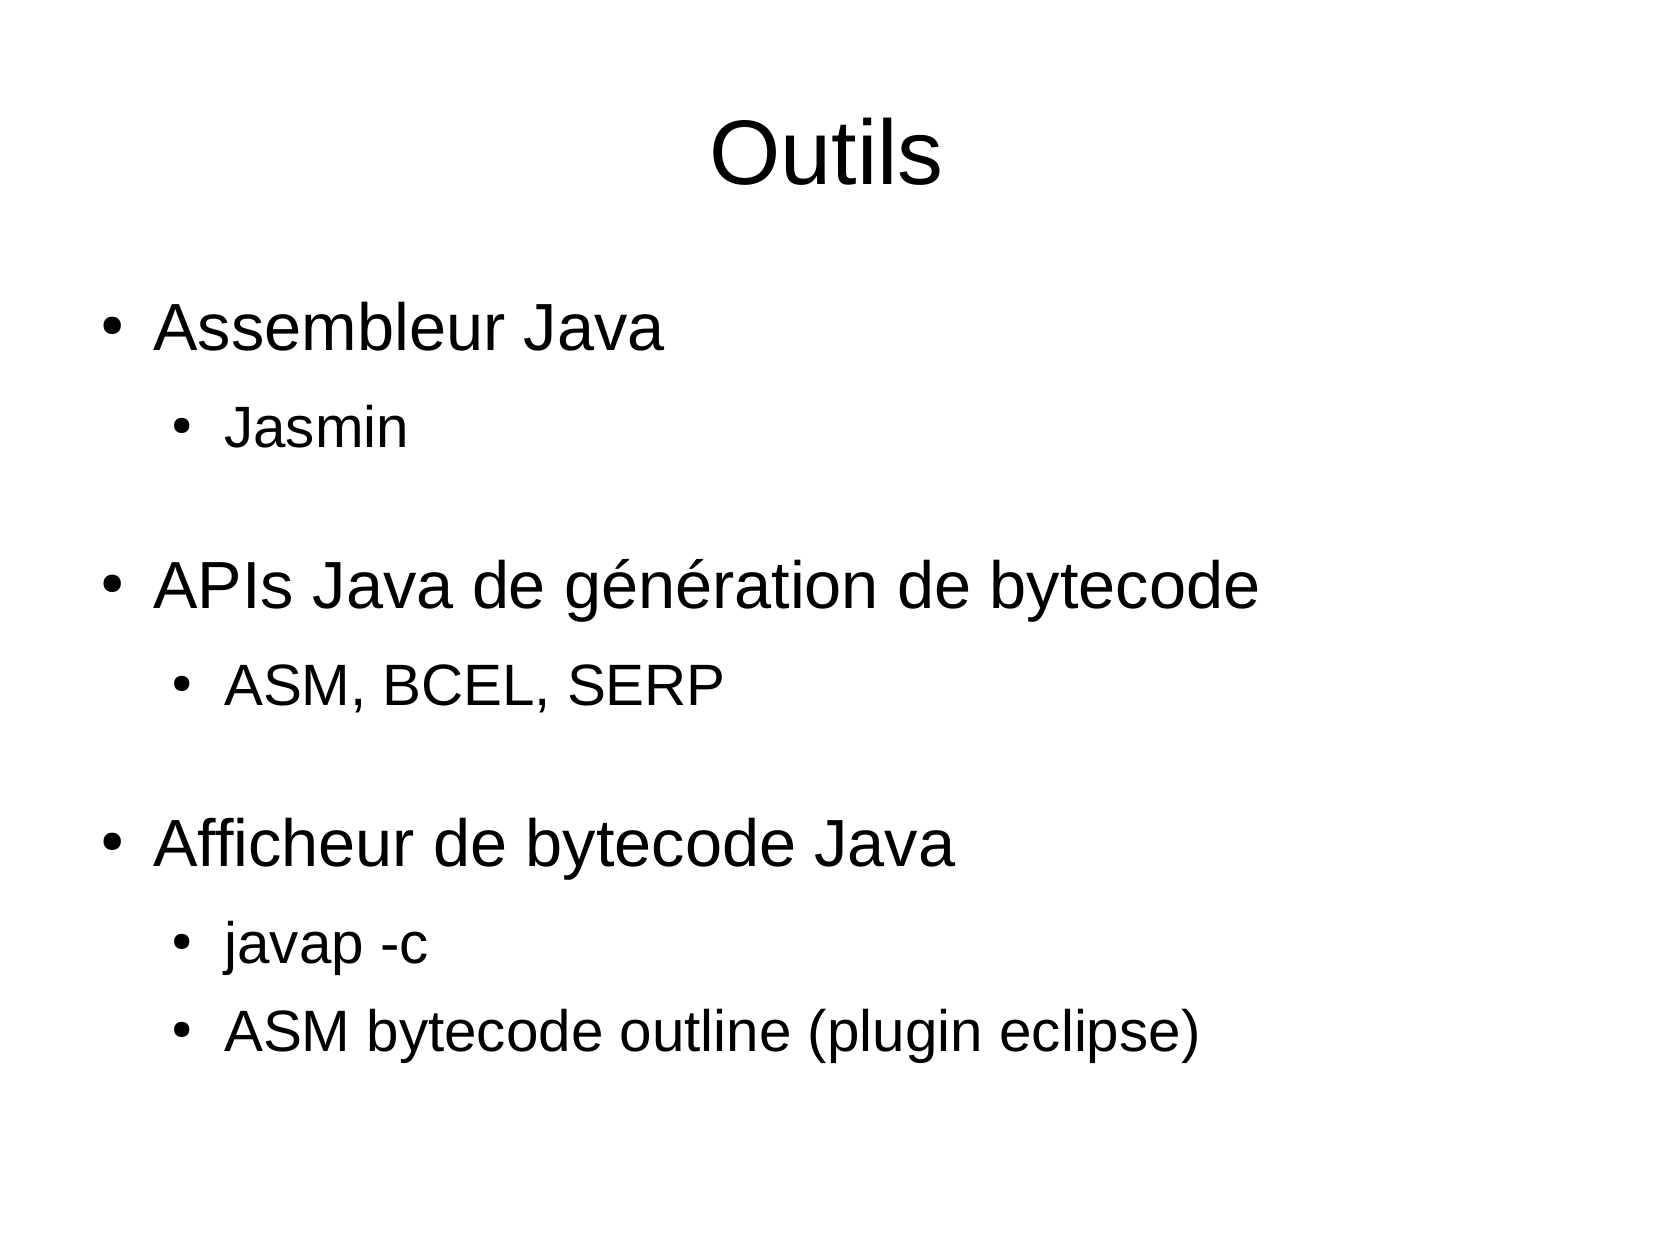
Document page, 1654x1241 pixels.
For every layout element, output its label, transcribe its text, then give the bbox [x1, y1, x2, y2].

list Assembleur Java Jasmin APIs Java de génération de bytecode ASM, BCEL, SERP Afficheur de bytecode Java javap -c ASM bytecode outline (plugin eclipse) [82, 290, 1571, 1094]
title Outils [82, 56, 1571, 250]
